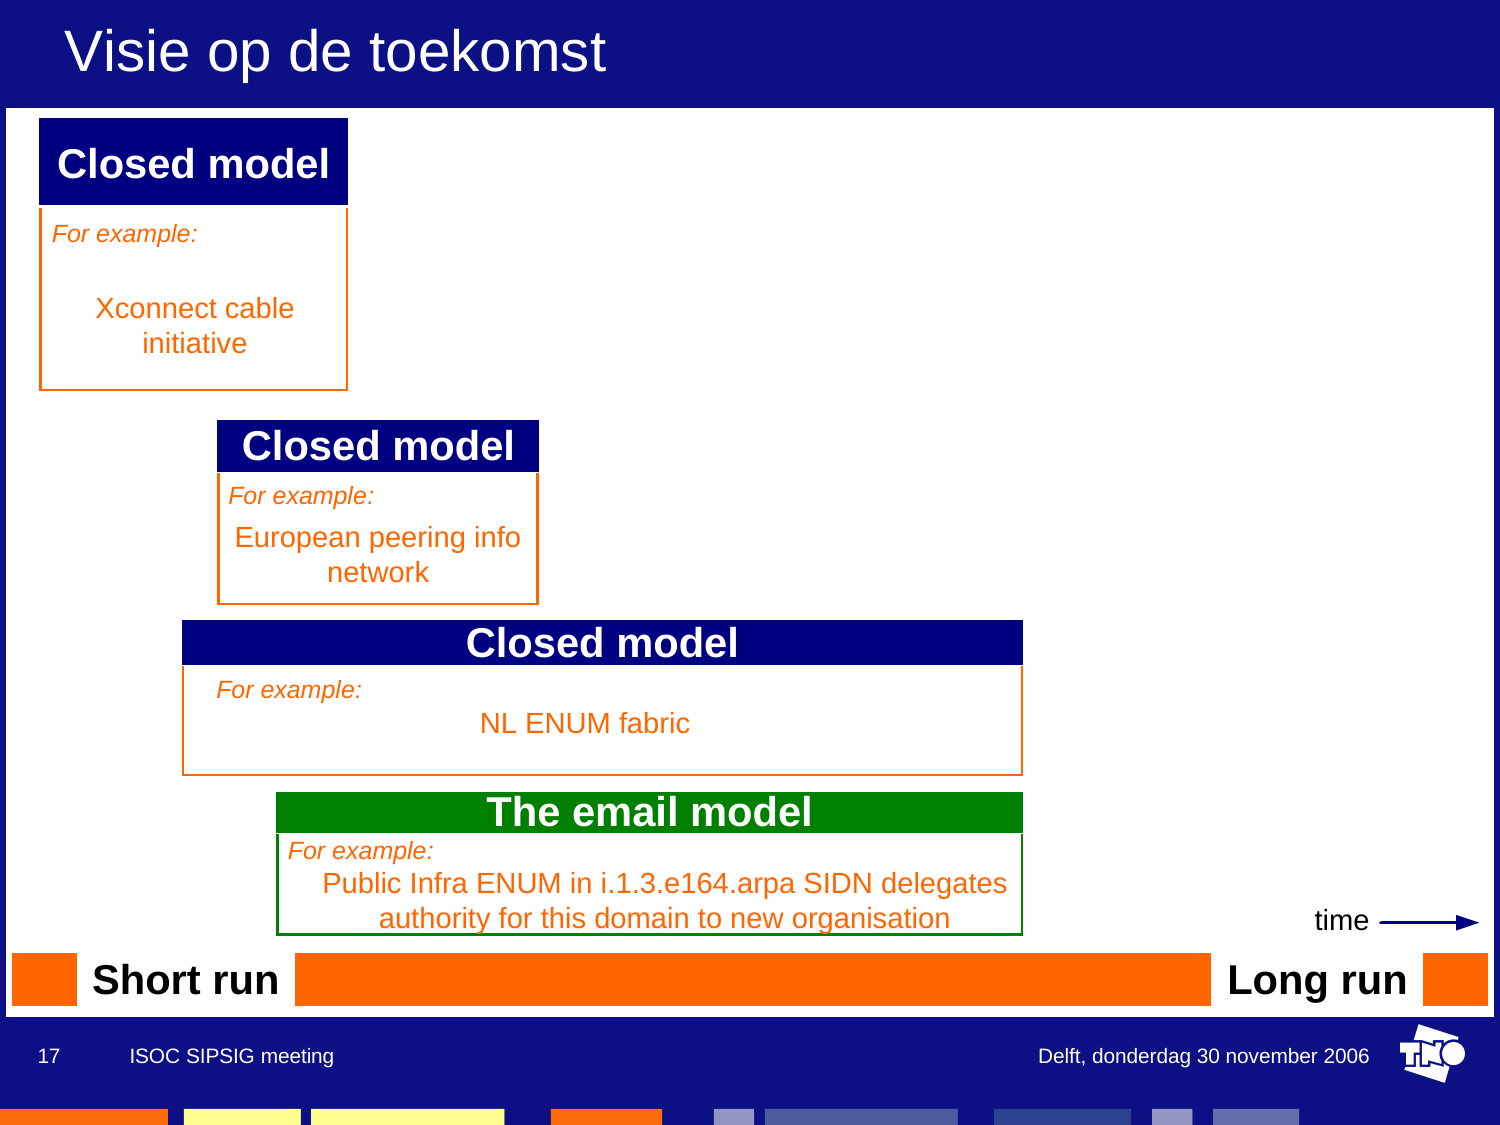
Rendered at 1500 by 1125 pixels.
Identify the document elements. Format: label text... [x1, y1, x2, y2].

title Visie op de toekomst [64, 19, 1305, 102]
picture [0, 105, 1500, 1020]
picture [1400, 1024, 1465, 1083]
